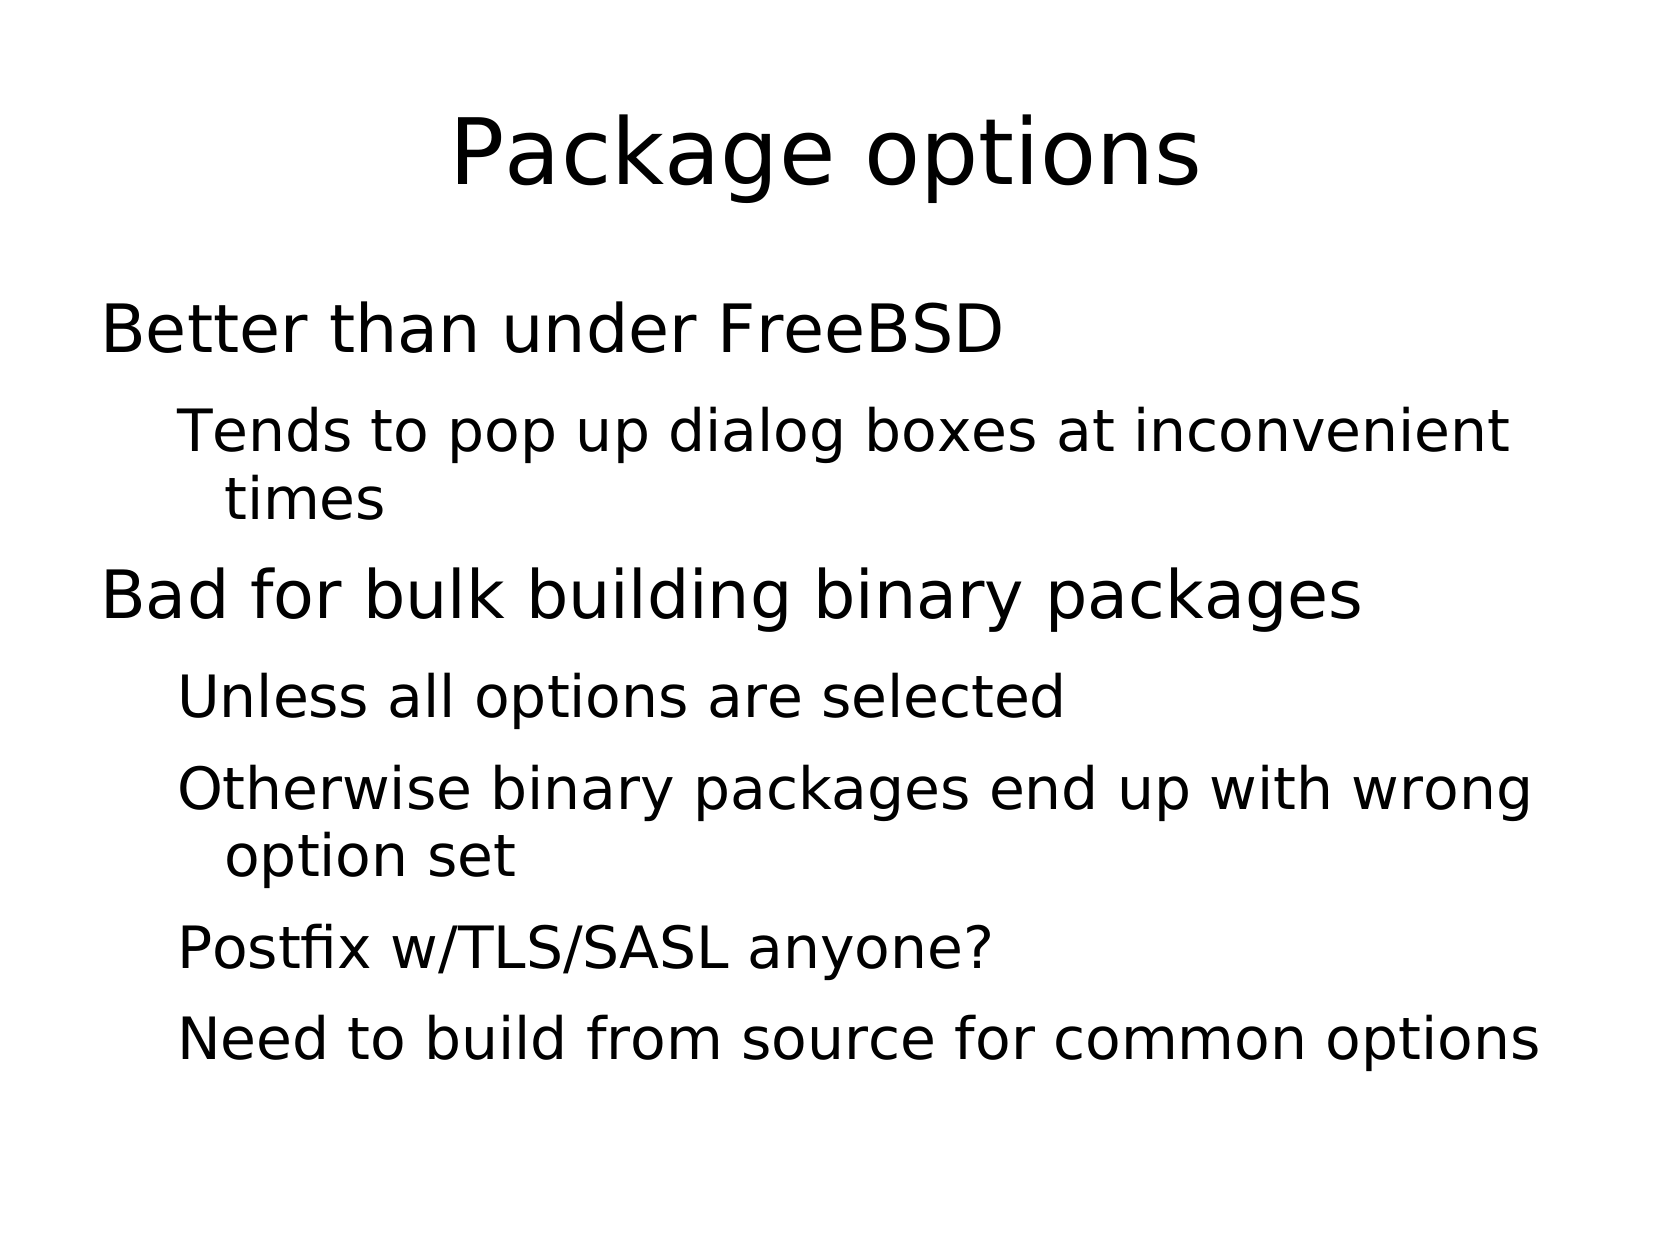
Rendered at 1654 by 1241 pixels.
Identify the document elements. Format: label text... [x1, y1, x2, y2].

list Better than under FreeBSD Tends to pop up dialog boxes at inconvenient times Bad for bulk building binary packages Unless all options are selected Otherwise binary packages end up with wrong option set Postfix w/TLS/SASL anyone? Need to build from source for common options [82, 290, 1571, 1141]
title Package options [82, 56, 1571, 250]
